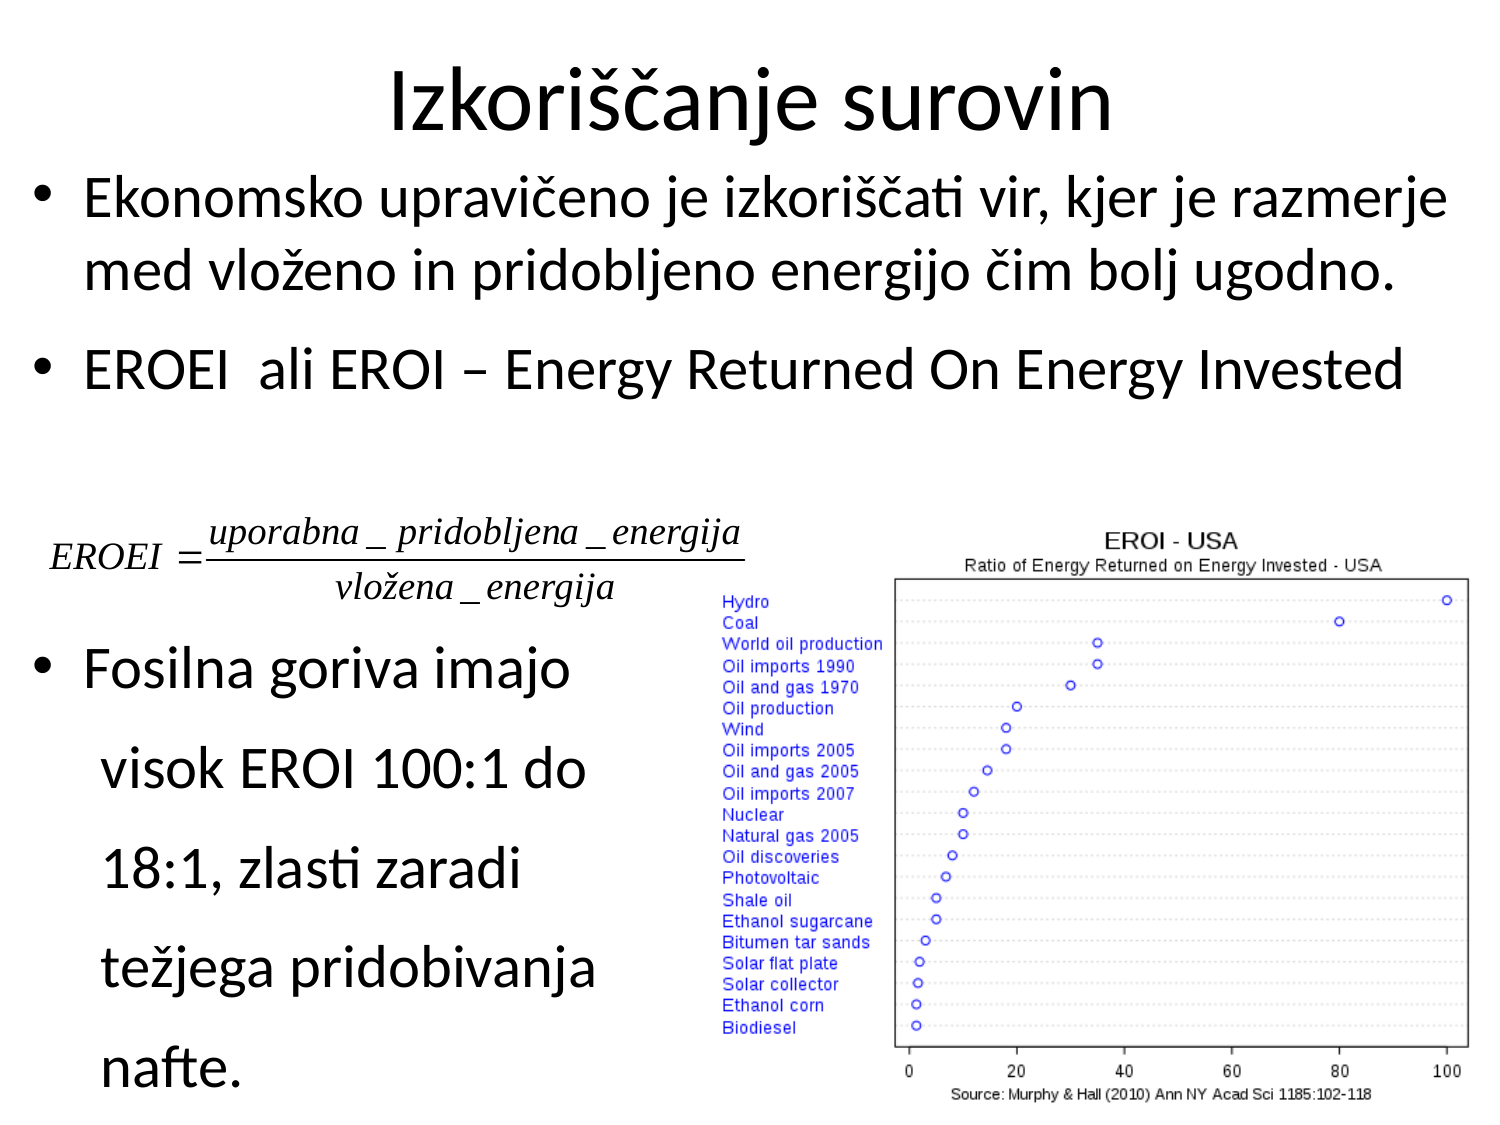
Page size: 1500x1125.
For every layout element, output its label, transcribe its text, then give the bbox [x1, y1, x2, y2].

picture [690, 517, 1500, 1125]
list Ekonomsko upravičeno je izkoriščati vir, kjer je razmerje med vloženo in pridobljeno energijo čim bolj ugodno. EROEI ali EROI – Energy Returned On Energy Invested Fosilna goriva imajo visok EROI 100:1 do 18:1, zlasti zaradi težjega pridobivanja nafte. [17, 149, 1500, 1125]
chart [41, 503, 754, 620]
title Izkoriščanje surovin [76, 0, 1427, 149]
